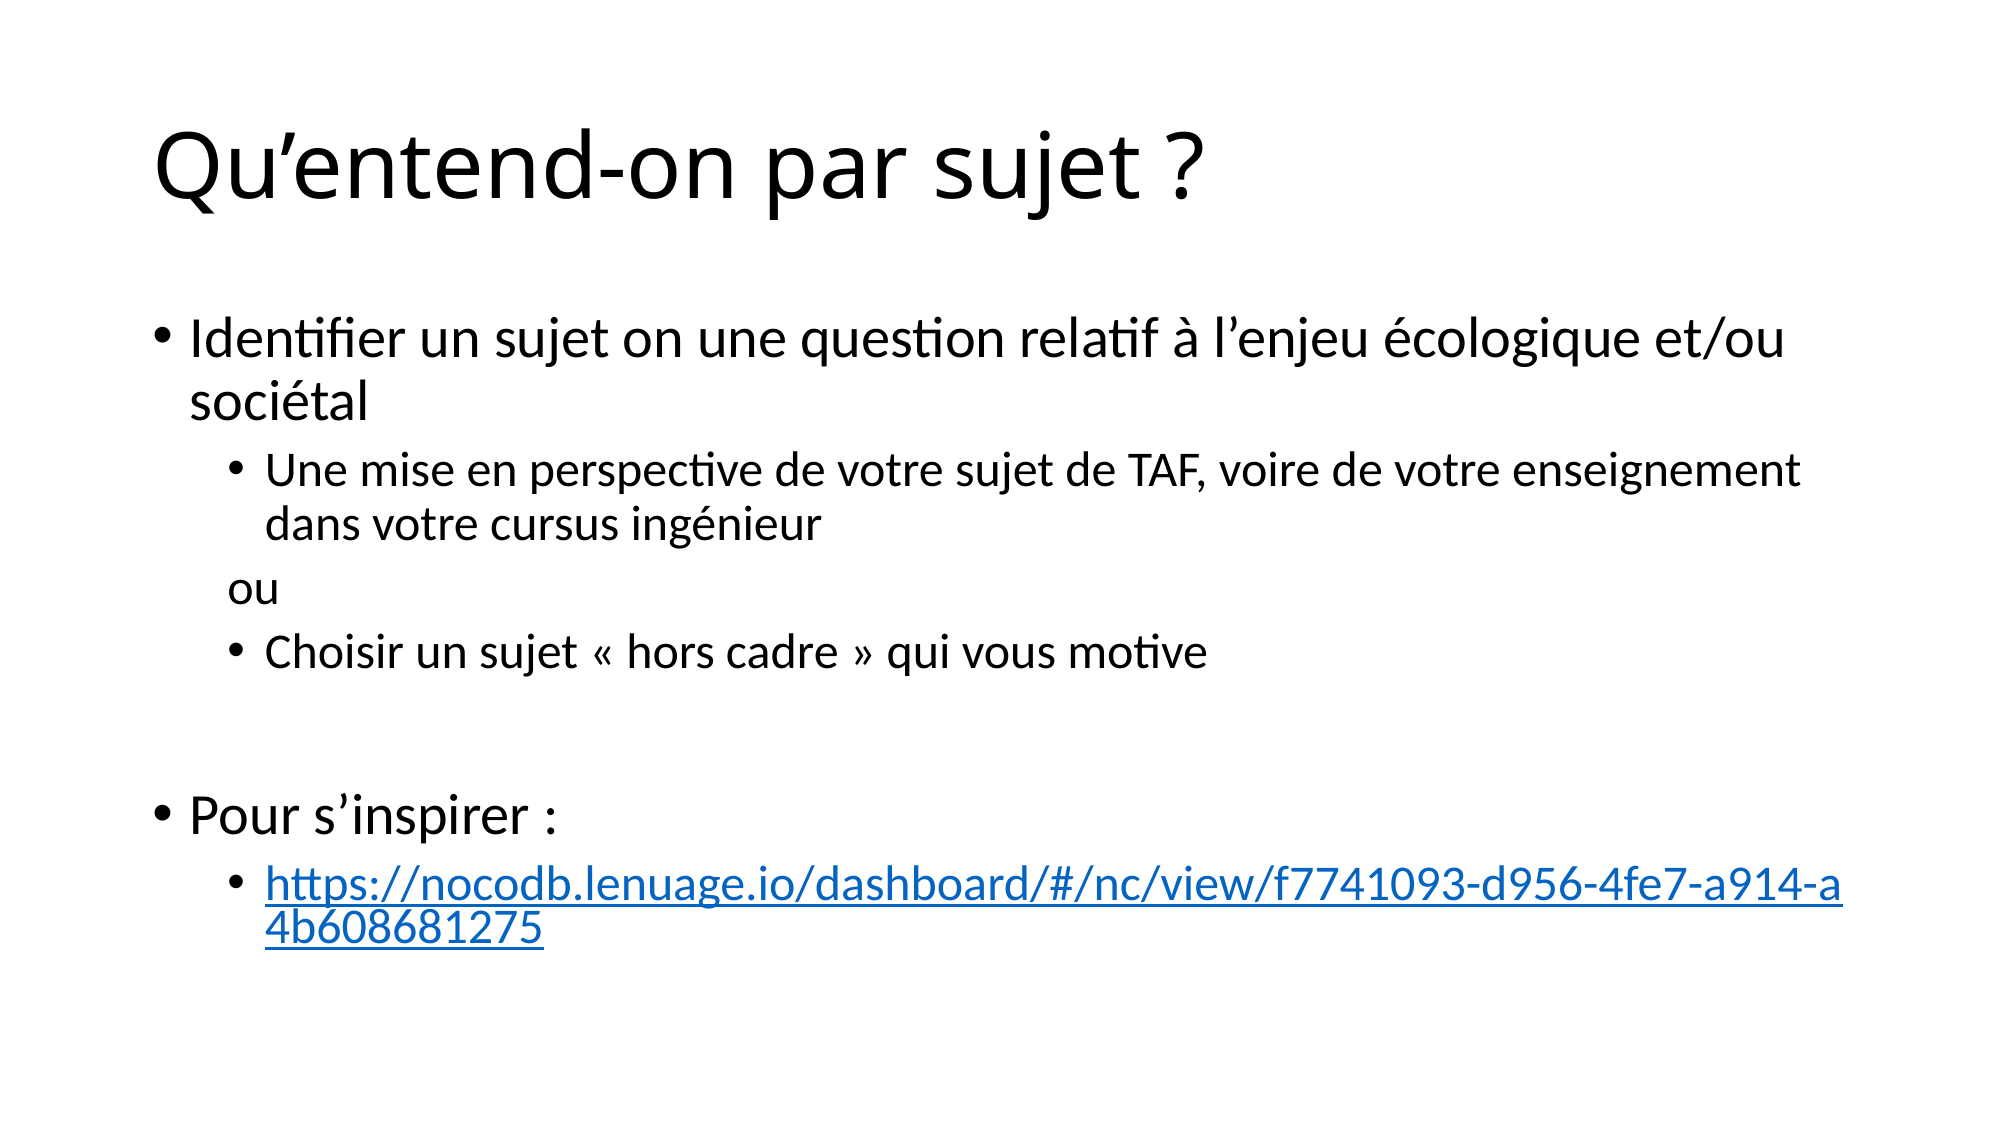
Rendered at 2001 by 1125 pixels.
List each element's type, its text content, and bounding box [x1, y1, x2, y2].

list Identifier un sujet on une question relatif à l’enjeu écologique et/ou sociétal Une mise en perspective de votre sujet de TAF, voire de votre enseignement dans votre cursus ingénieur ou Choisir un sujet « hors cadre » qui vous motive Pour s’inspirer : https://nocodb.lenuage.io/dashboard/#/nc/view/f7741093-d956-4fe7-a914-a4b608681275 [137, 299, 1863, 1014]
title Qu’entend-on par sujet ? [137, 59, 1863, 278]
